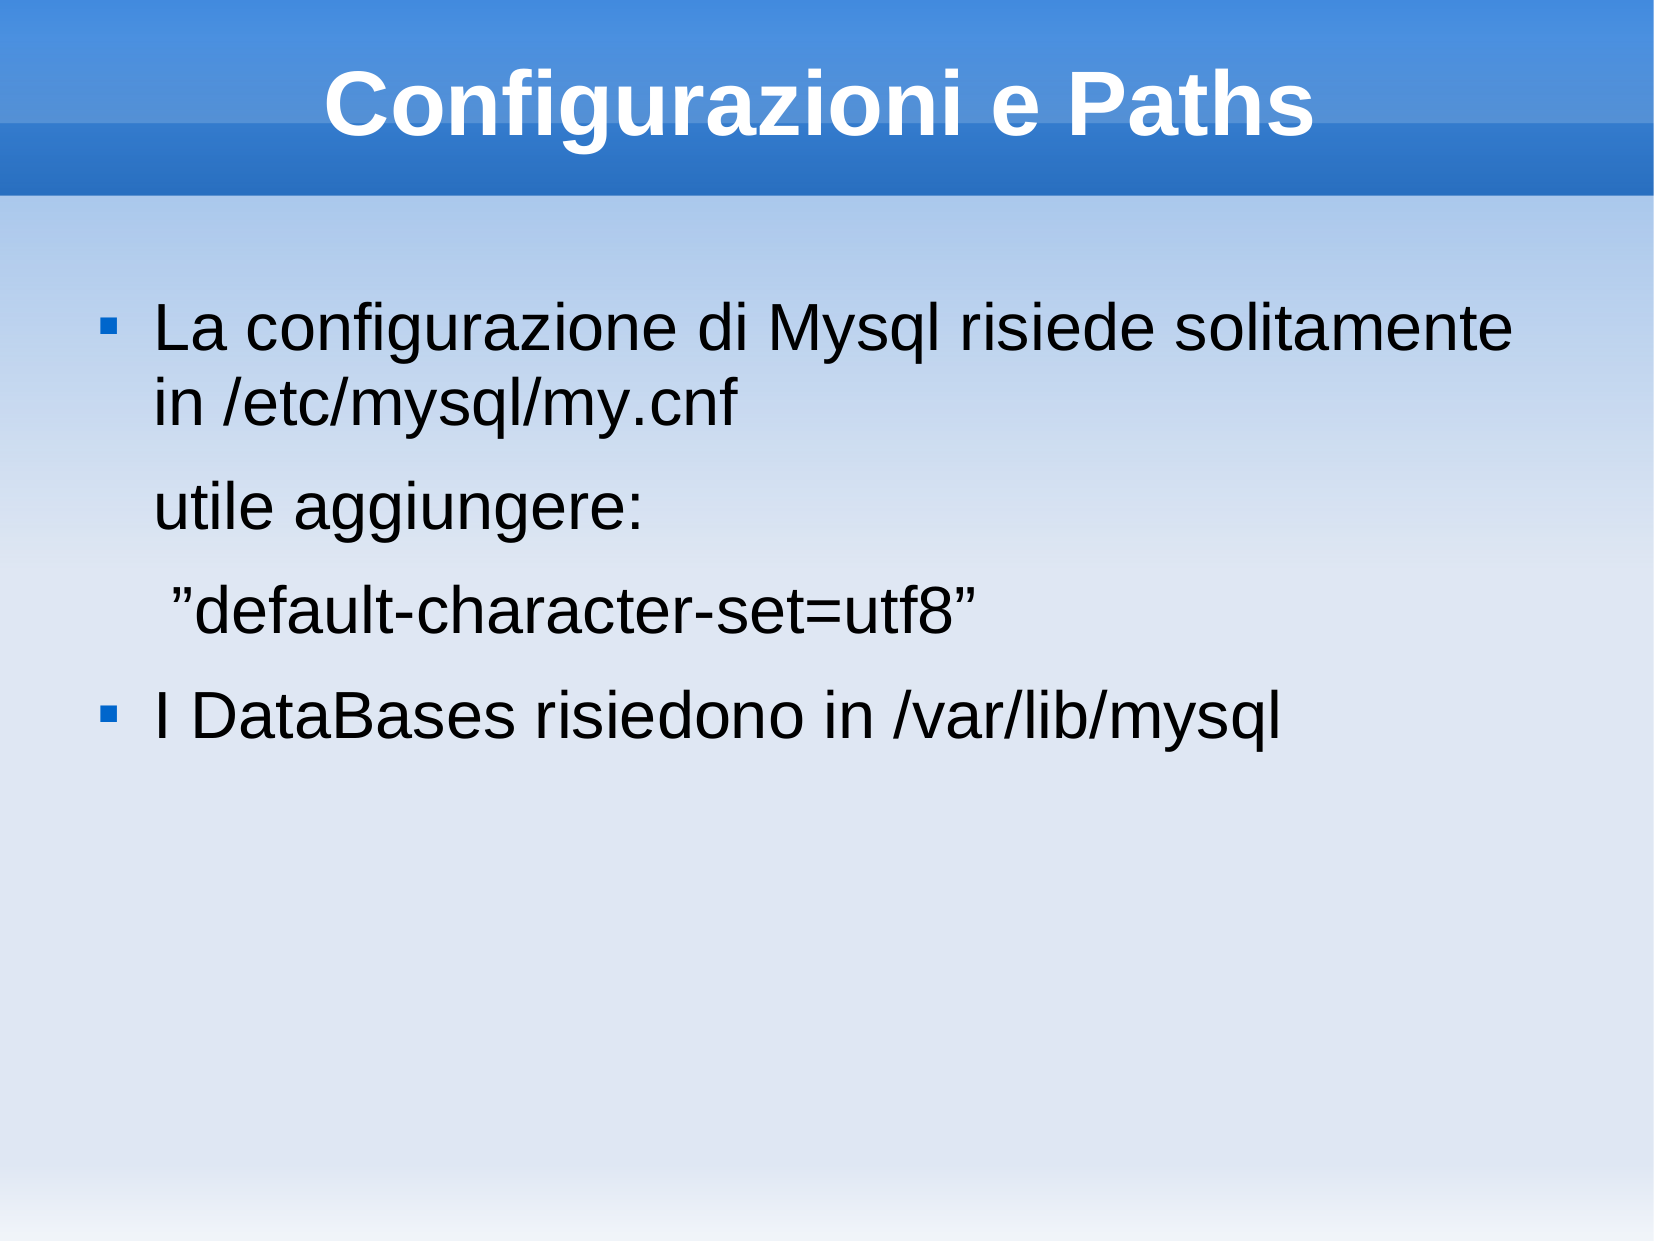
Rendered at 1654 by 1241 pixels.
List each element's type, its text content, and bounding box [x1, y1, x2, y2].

list La configurazione di Mysql risiede solitamente in /etc/mysql/my.cnf utile aggiungere: ”default-character-set=utf8” I DataBases risiedono in /var/lib/mysql [82, 290, 1571, 1094]
picture [0, 0, 1654, 1241]
title Configurazioni e Paths [76, 7, 1565, 200]
